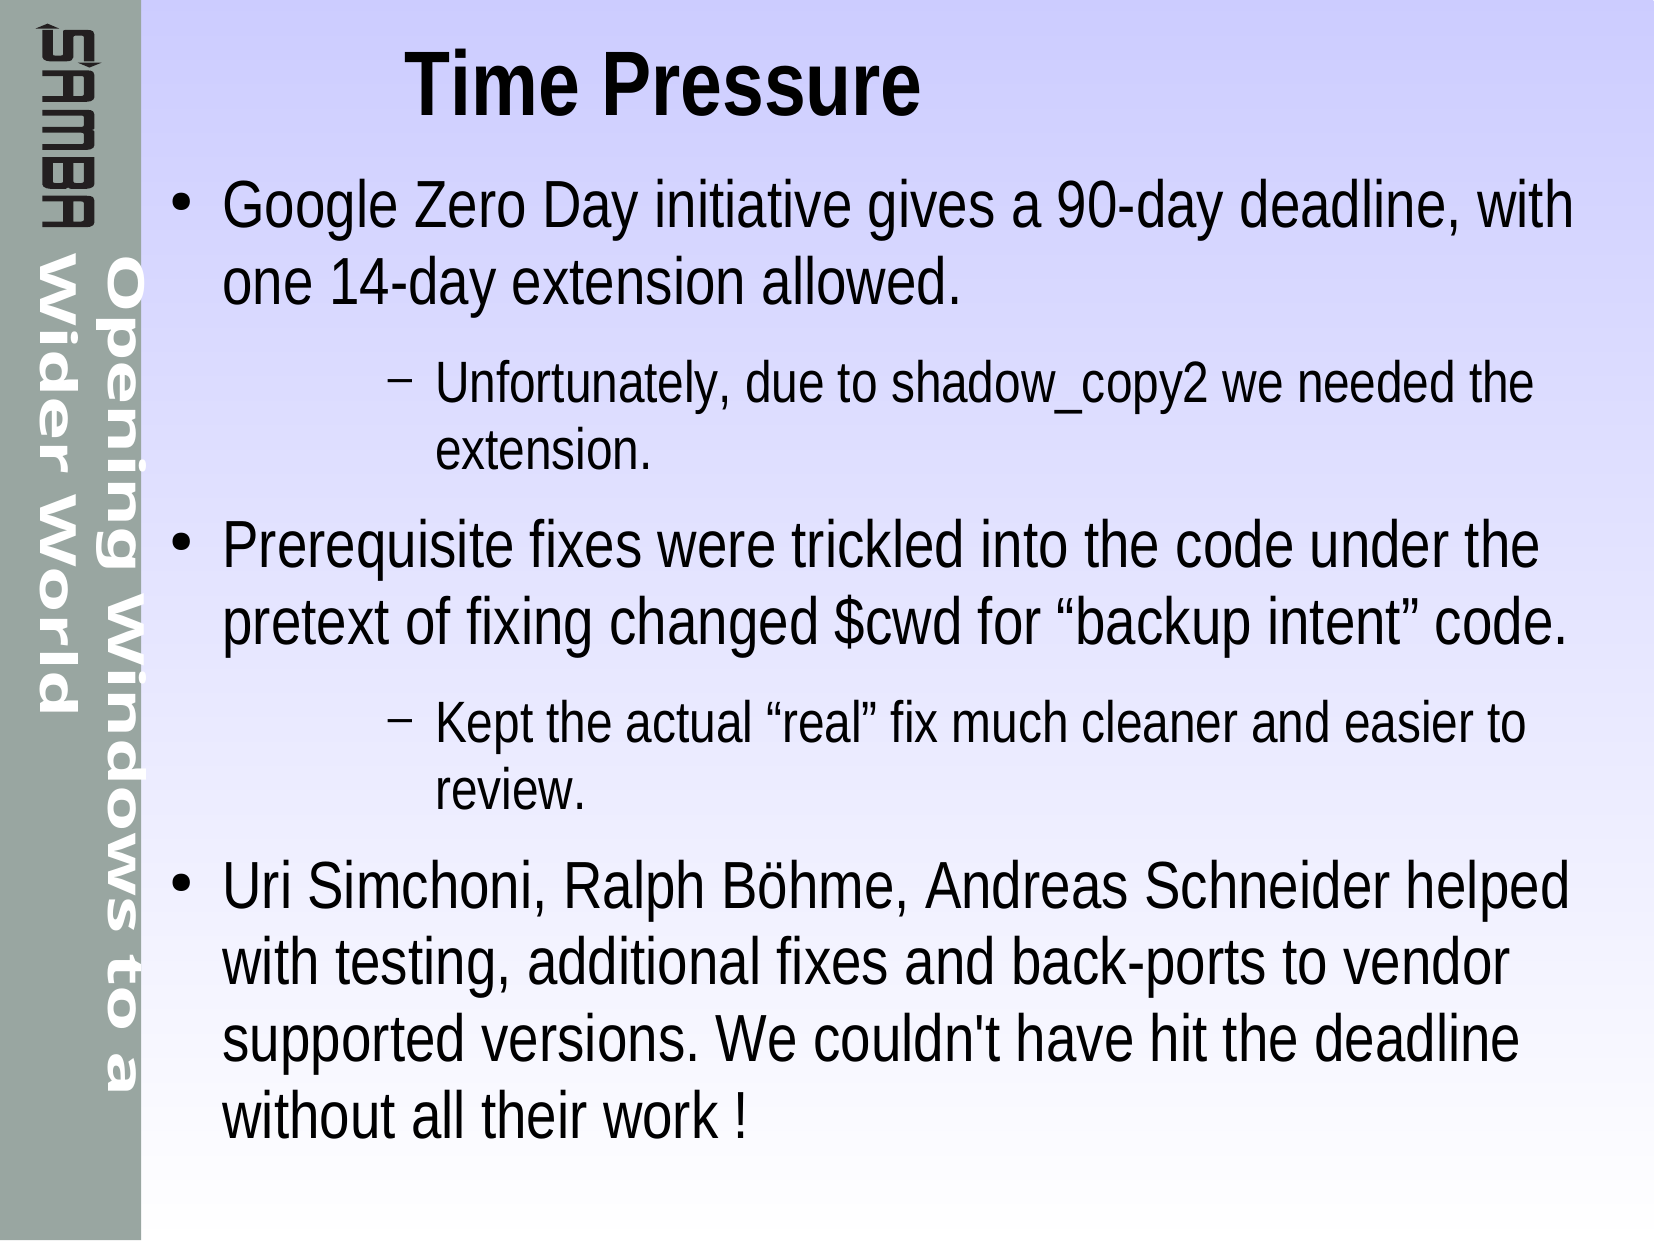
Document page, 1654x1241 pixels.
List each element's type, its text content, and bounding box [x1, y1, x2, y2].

list Google Zero Day initiative gives a 90-day deadline, with one 14-day extension allowed. Unfortunately, due to shadow_copy2 we needed the extension. Prerequisite fixes were trickled into the code under the pretext of fixing changed $cwd for “backup intent” code. Kept the actual “real” fix much cleaner and easier to review. Uri Simchoni, Ralph Böhme, Andreas Schneider helped with testing, additional fixes and back-ports to vendor supported versions. We couldn't have hit the deadline without all their work ! [151, 165, 1607, 1179]
title Time Pressure [183, 0, 1146, 165]
